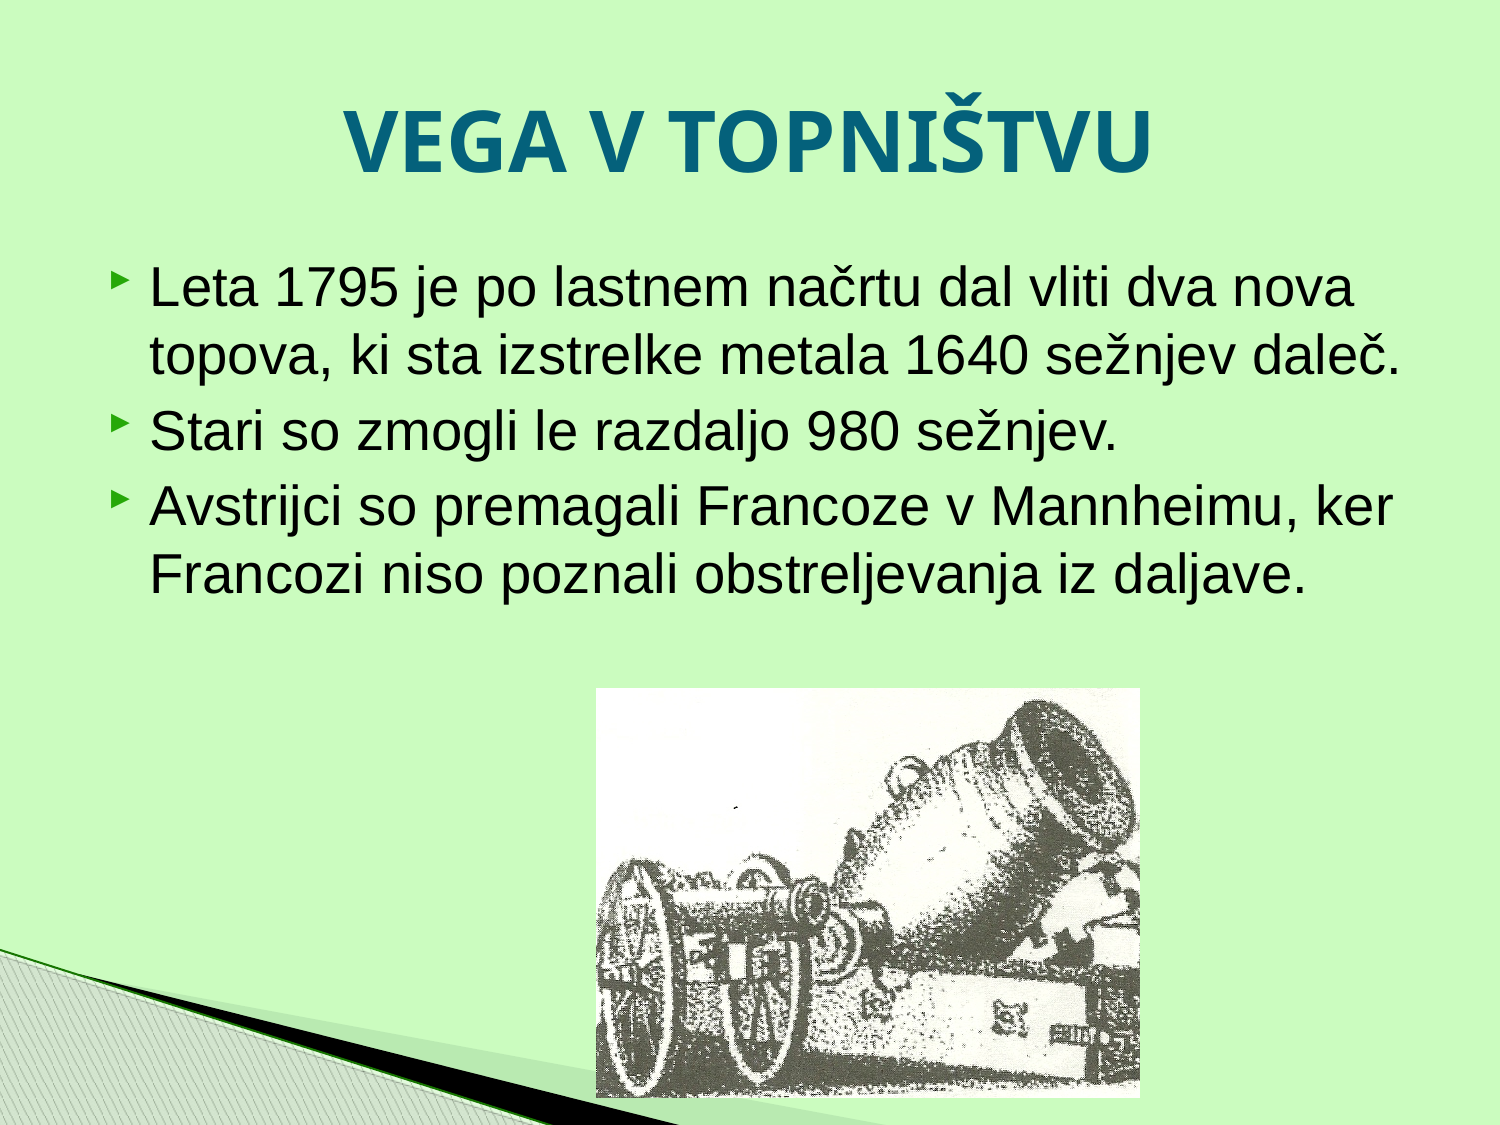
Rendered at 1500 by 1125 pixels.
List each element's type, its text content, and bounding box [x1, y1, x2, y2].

list Leta 1795 je po lastnem načrtu dal vliti dva nova topova, ki sta izstrelke metala 1640 sežnjev daleč. Stari so zmogli le razdaljo 980 sežnjev. Avstrijci so premagali Francoze v Mannheimu, ker Francozi niso poznali obstreljevanja iz daljave. [75, 242, 1425, 986]
picture [596, 688, 1140, 1098]
title VEGA V TOPNIŠTVU [75, 45, 1425, 233]
